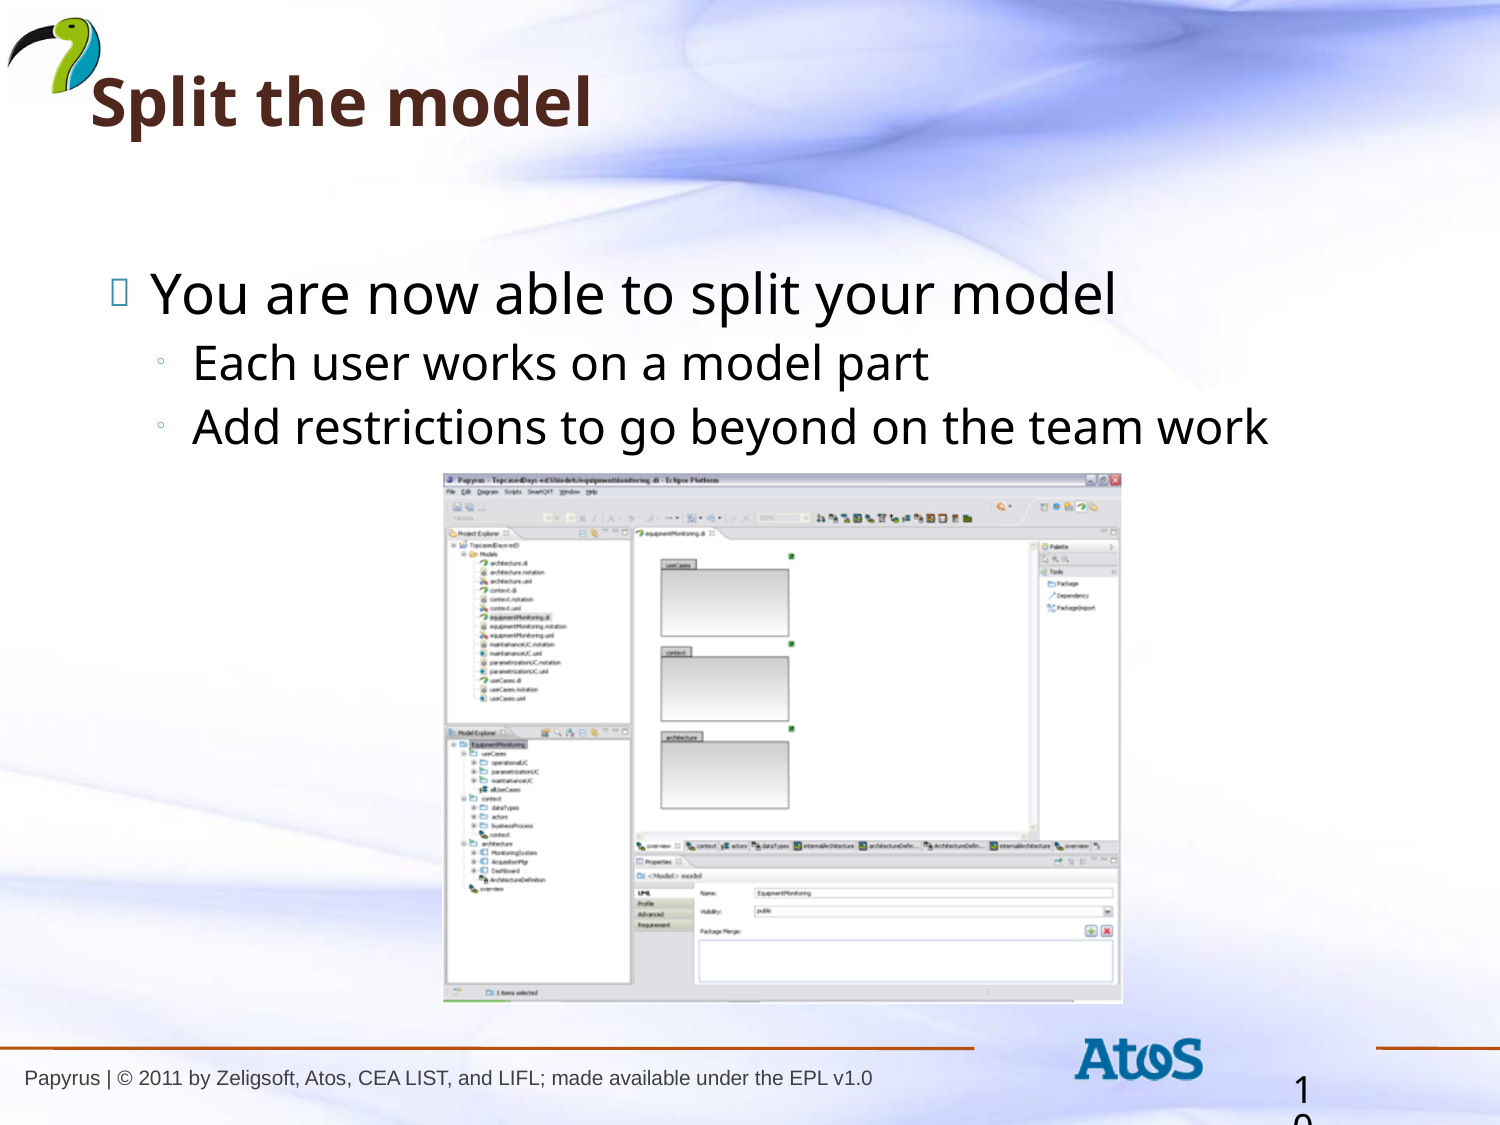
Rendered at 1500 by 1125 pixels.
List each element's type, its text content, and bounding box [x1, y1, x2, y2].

slide_number <numéro> [1277, 1051, 1338, 1112]
title Split the model [75, 45, 1425, 233]
picture [1297, 1117, 1308, 1125]
list You are now able to split your model Each user works on a model part Add restrictions to go beyond on the team work [75, 243, 1425, 986]
picture [0, 0, 1500, 1125]
